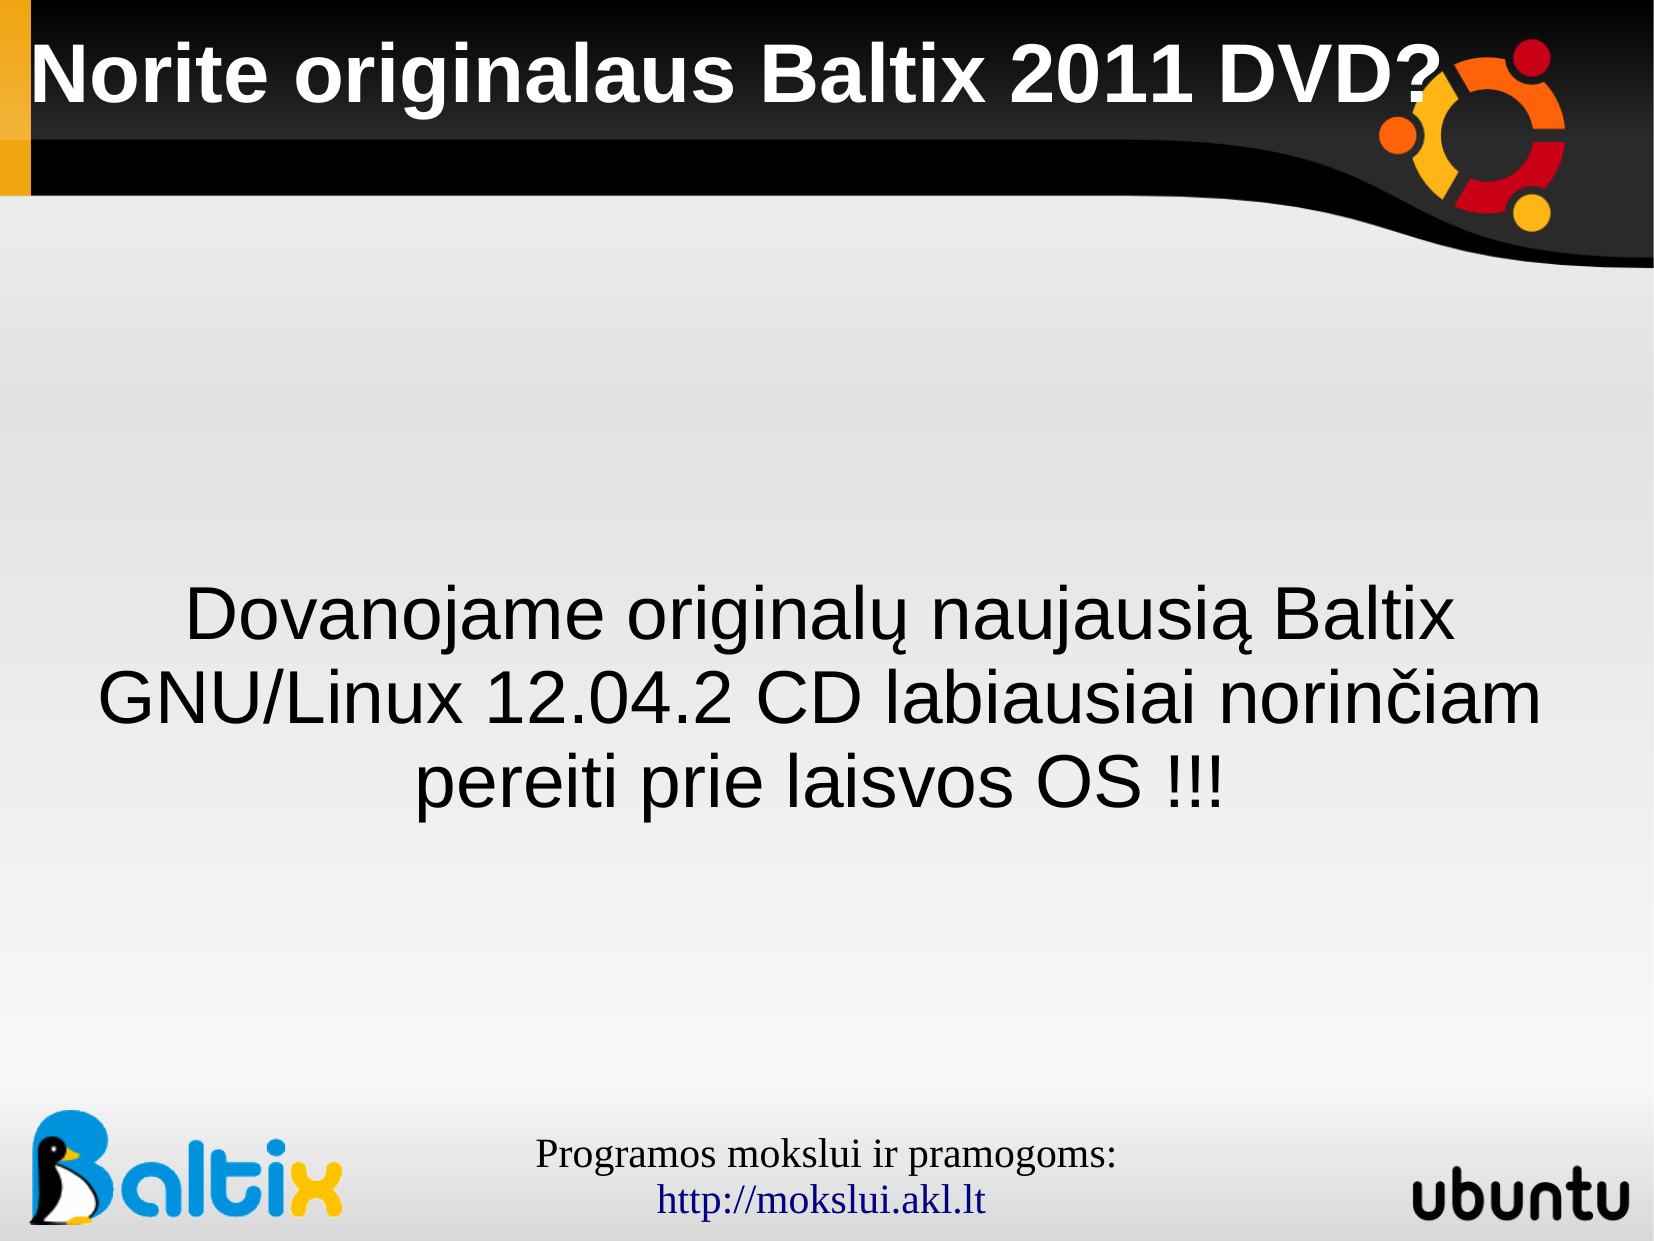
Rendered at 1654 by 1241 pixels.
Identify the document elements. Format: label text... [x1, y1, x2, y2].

picture [0, 0, 1654, 1241]
subtitle Dovanojame originalų naujausią Baltix GNU/Linux 12.04.2 CD labiausiai norinčiam pereiti prie laisvos OS !!! [76, 295, 1565, 1099]
title Norite originalaus Baltix 2011 DVD? [29, 0, 1565, 148]
